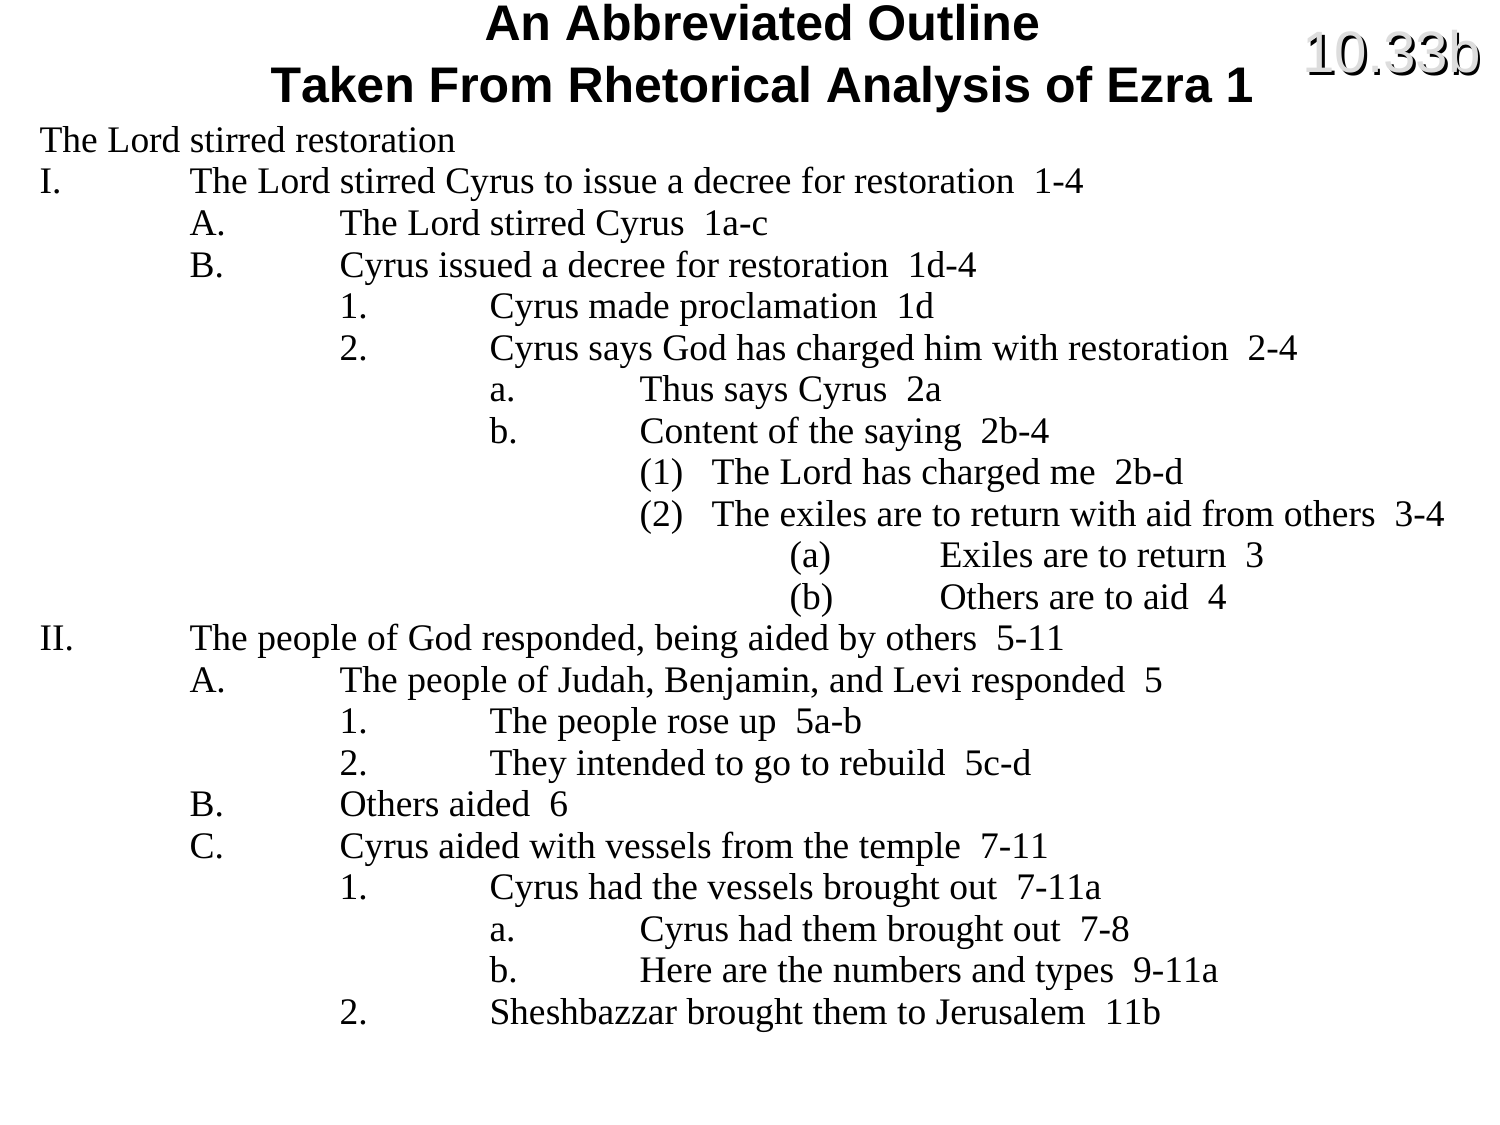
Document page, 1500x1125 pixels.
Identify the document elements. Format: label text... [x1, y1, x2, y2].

text_box 10.33b [1287, 12, 1500, 94]
text_box An Abbreviated Outline Taken From Rhetorical Analysis of Ezra 1 The Lord stirred restoration I. The Lord stirred Cyrus to issue a decree for restoration 1-4 A. The Lord stirred Cyrus 1a-c B. Cyrus issued a decree for restoration 1d-4 1. Cyrus made proclamation 1d 2. Cyrus says God has charged him with restoration 2-4 a. Thus says Cyrus 2a b. Content of the saying 2b-4 (1) The Lord has charged me 2b-d (2) The exiles are to return with aid from others 3-4 (a) Exiles are to return 3 (b) Others are to aid 4 II. The people of God responded, being aided by others 5-11 A. The people of Judah, Benjamin, and Levi responded 5 1. The people rose up 5a-b 2. They intended to go to rebuild 5c-d B. Others aided 6 C. Cyrus aided with vessels from the temple 7-11 1. Cyrus had the vessels brought out 7-11a a. Cyrus had them brought out 7-8 b. Here are the numbers and types 9-11a 2. Sheshbazzar brought them to Jerusalem 11b [24, 0, 1500, 1041]
